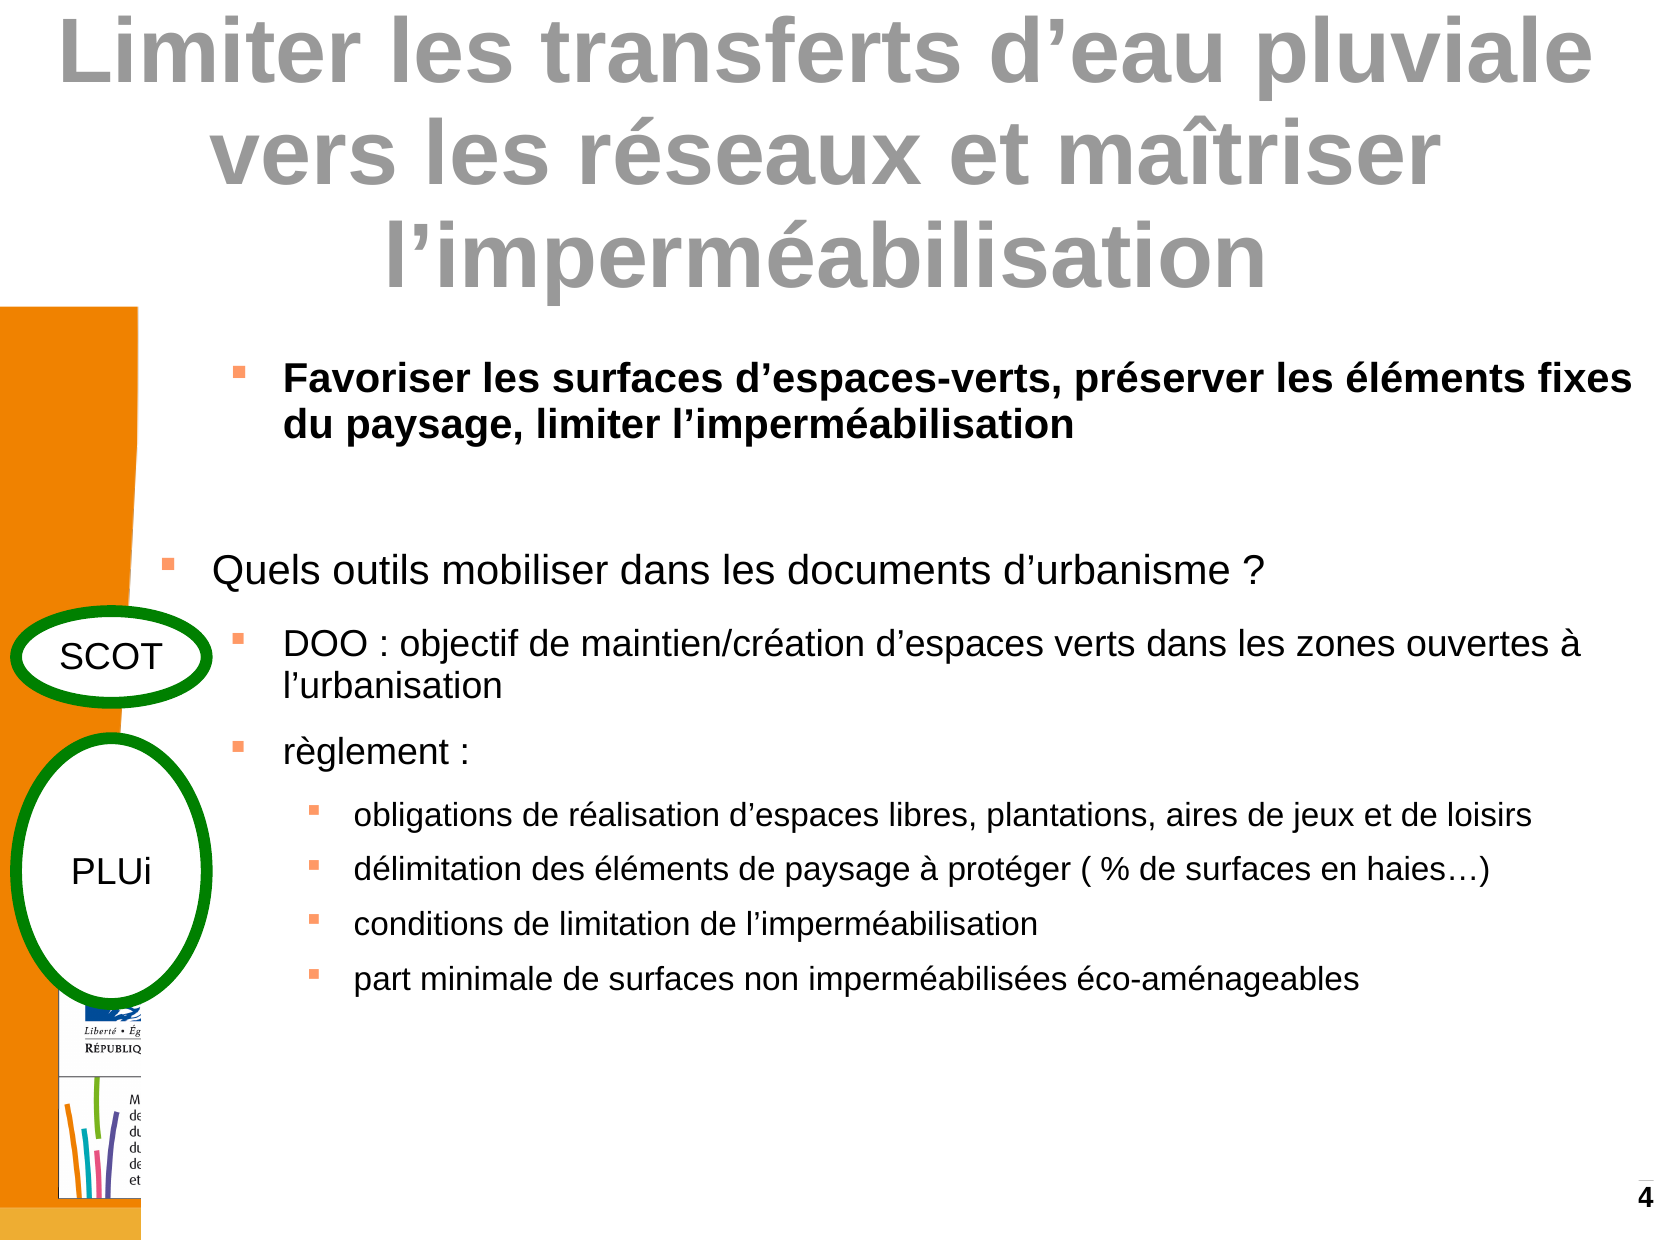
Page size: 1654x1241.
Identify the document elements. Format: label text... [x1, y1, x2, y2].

picture [1641, 1191, 1647, 1200]
title Limiter les transferts d’eau pluviale vers les réseaux et maîtriser l’imperméabilisation [0, 0, 1654, 307]
picture [0, 307, 1654, 1240]
text_box SCOT [16, 611, 207, 703]
text_box PLUi [16, 738, 207, 1004]
list Favoriser les surfaces d’espaces-verts, préserver les éléments fixes du paysage, limiter l’imperméabilisation Quels outils mobiliser dans les documents d’urbanisme ? DOO : objectif de maintien/création d’espaces verts dans les zones ouvertes à l’urbanisation règlement : obligations de réalisation d’espaces libres, plantations, aires de jeux et de loisirs délimitation des éléments de paysage à protéger ( % de surfaces en haies…) conditions de limitation de l’imperméabilisation part minimale de surfaces non imperméabilisées éco-aménageables [141, 354, 1639, 1241]
